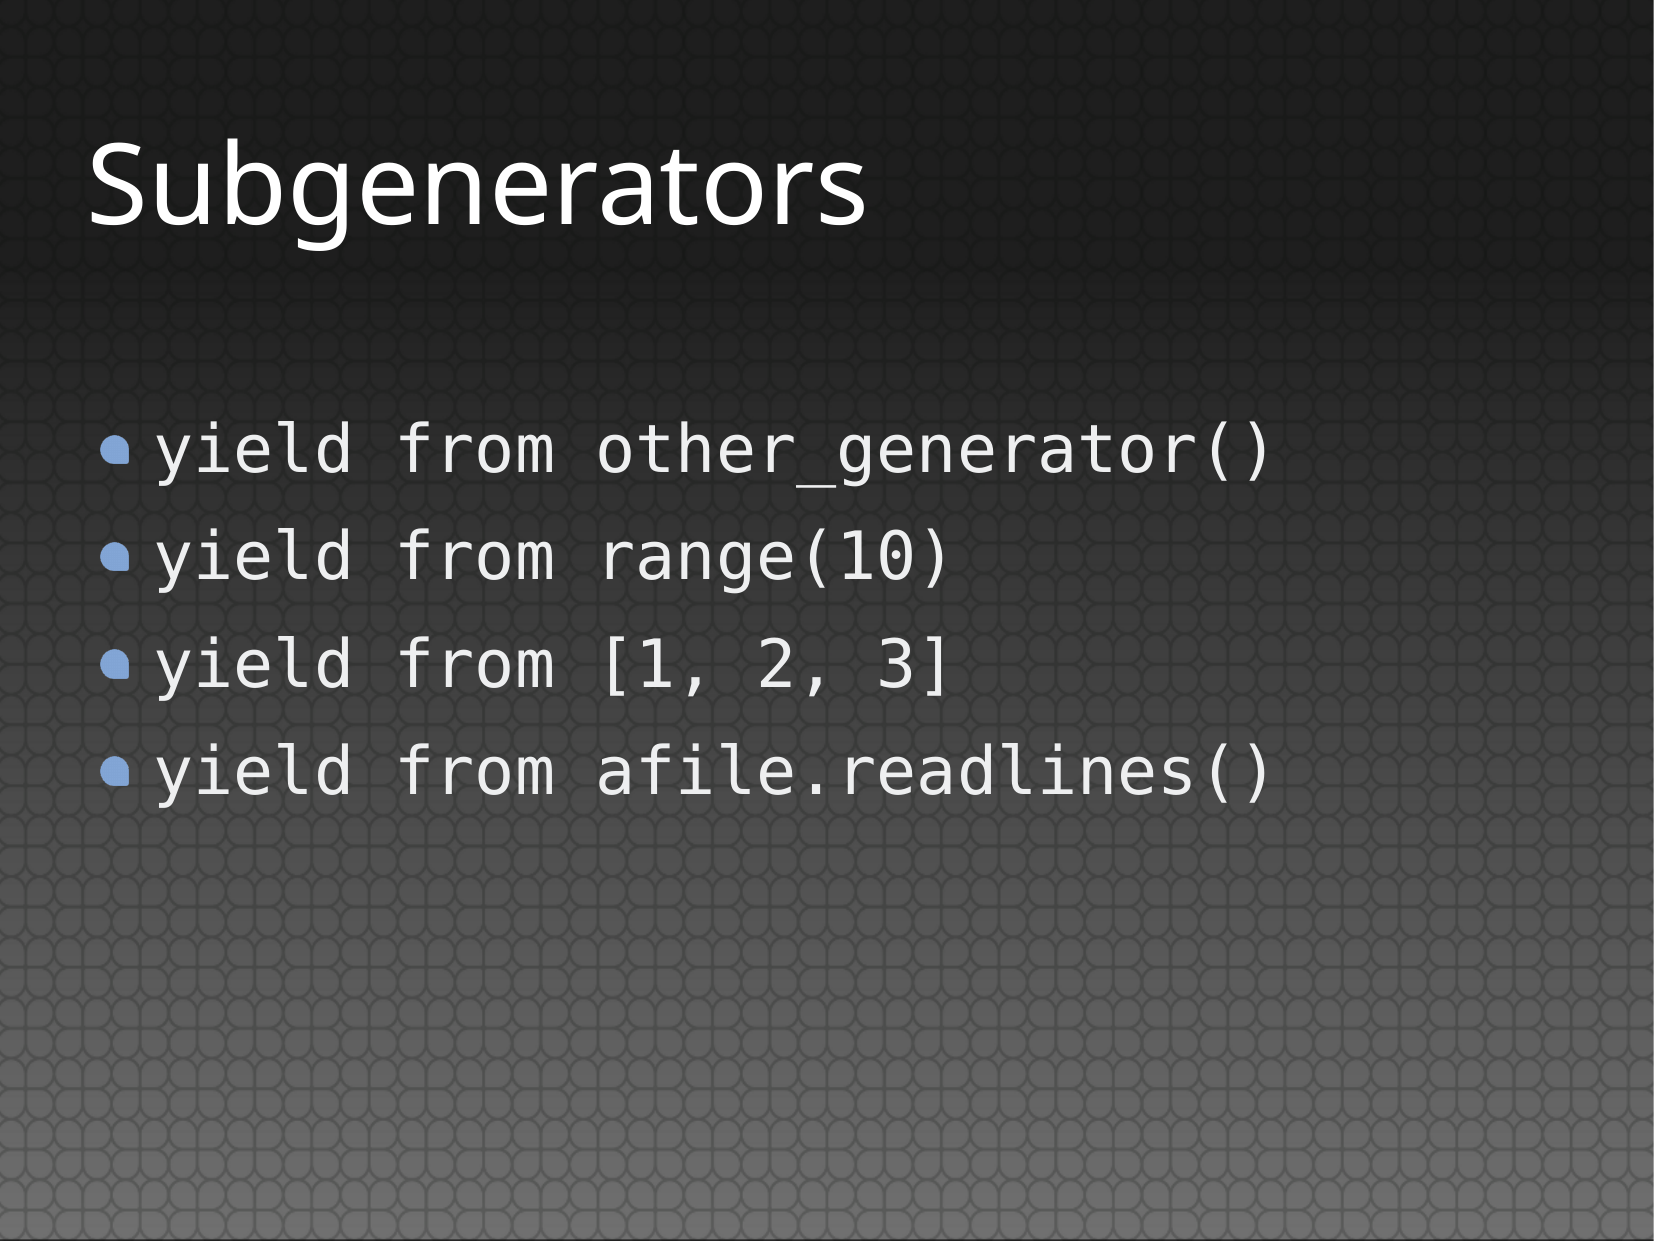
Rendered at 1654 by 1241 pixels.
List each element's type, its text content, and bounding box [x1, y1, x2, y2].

list yield from other_generator() yield from range(10) yield from [1, 2, 3] yield from afile.readlines() [82, 290, 1571, 1010]
picture [0, 0, 1654, 1241]
title Subgenerators [86, 112, 1576, 249]
